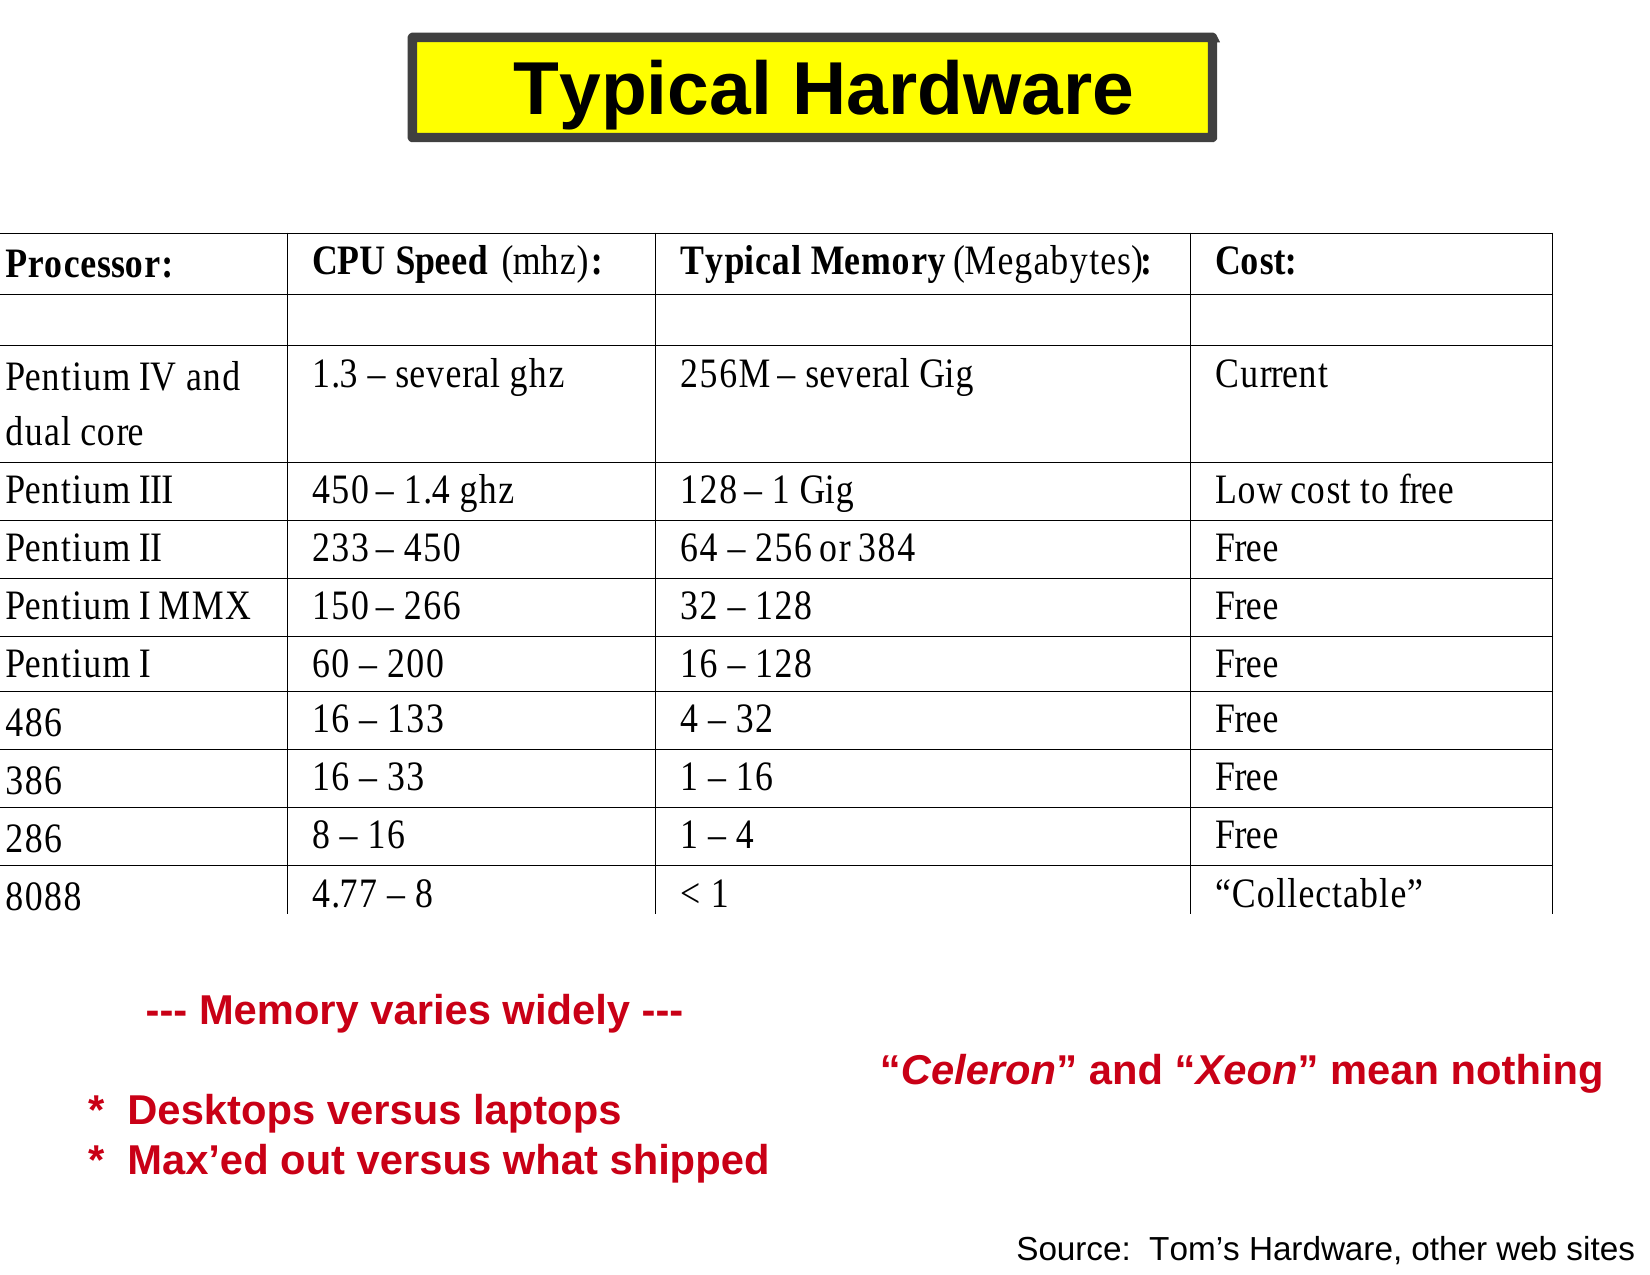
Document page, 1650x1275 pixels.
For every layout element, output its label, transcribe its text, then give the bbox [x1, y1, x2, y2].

text_box Source: Tom’s Hardware, other web sites [1001, 1219, 1650, 1275]
text_box Typical Hardware [498, 31, 1150, 138]
text_box [412, 37, 498, 138]
text_box [1150, 37, 1213, 138]
text_box --- Memory varies widely --- * Desktops versus laptops * Max’ed out versus what shipped [0, 974, 807, 1191]
chart [0, 187, 1650, 927]
text_box “Celeron” and “Xeon” mean nothing [853, 1035, 1619, 1105]
